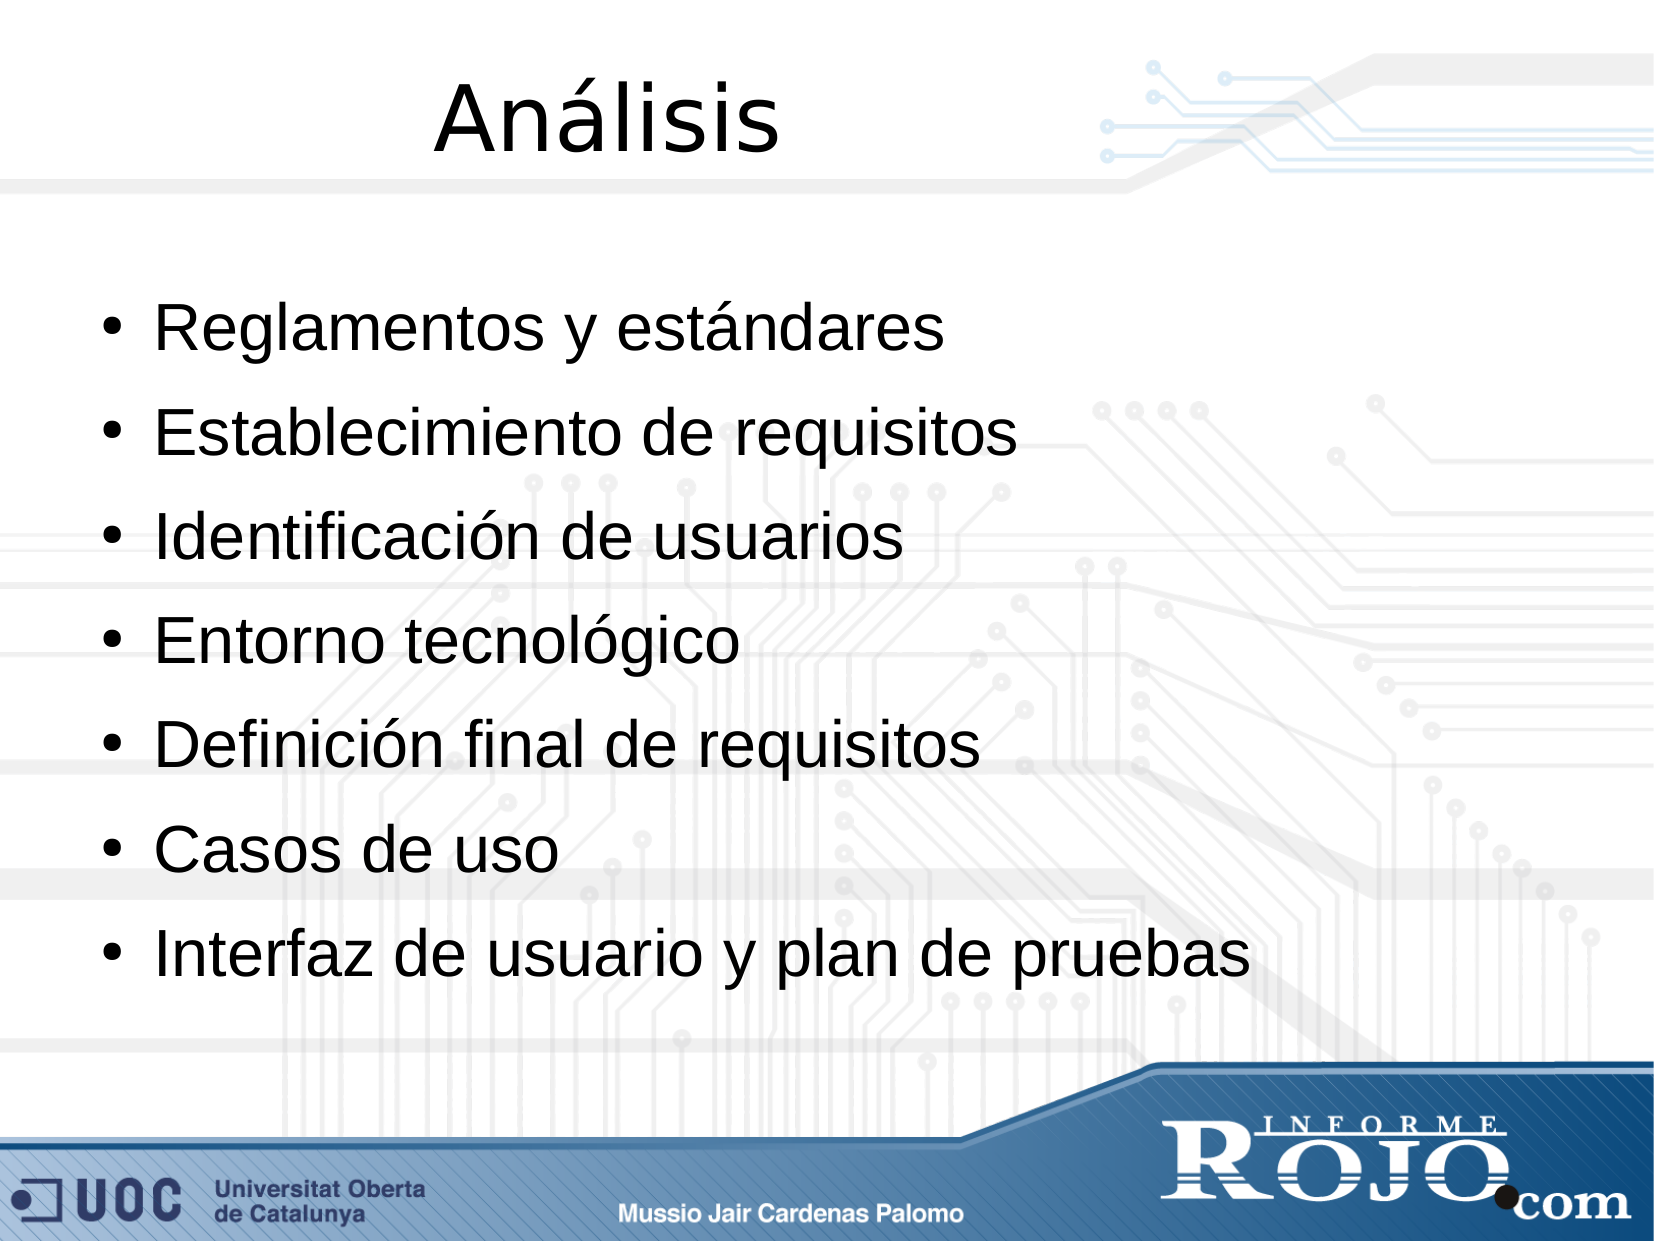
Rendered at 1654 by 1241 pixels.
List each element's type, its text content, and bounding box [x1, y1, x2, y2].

picture [0, 0, 1654, 1241]
list Reglamentos y estándares Establecimiento de requisitos Identificación de usuarios Entorno tecnológico Definición final de requisitos Casos de uso Interfaz de usuario y plan de pruebas [82, 290, 1538, 1010]
title Análisis [82, 49, 1134, 189]
